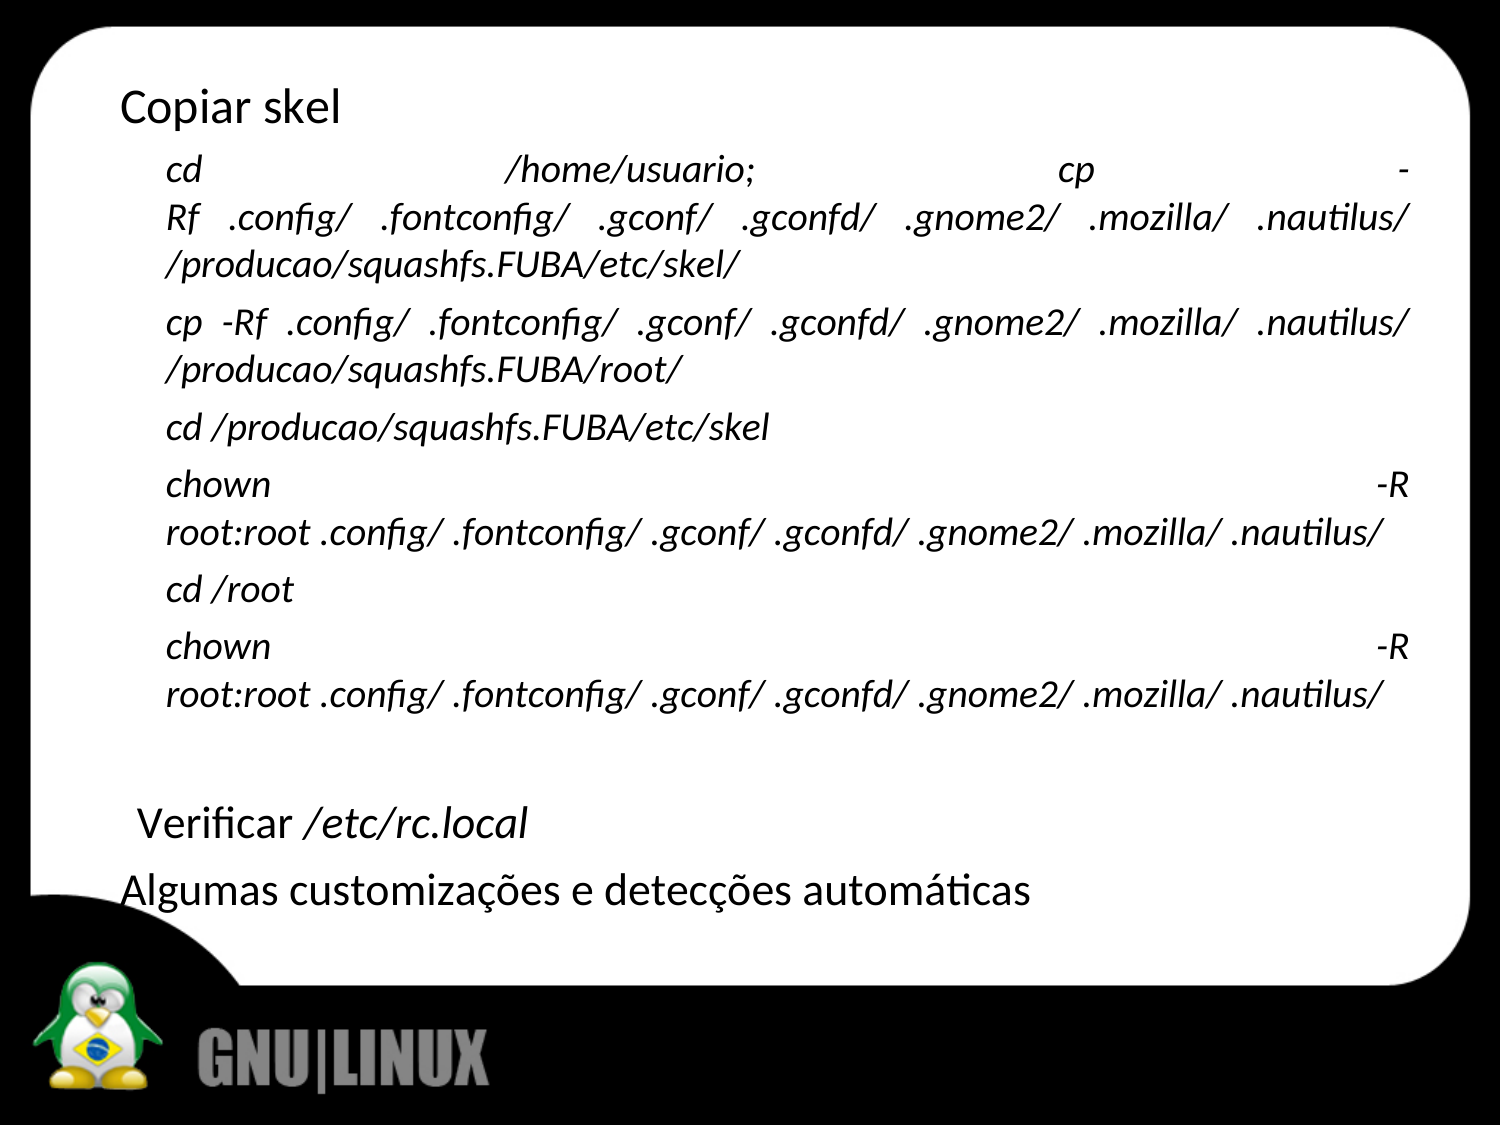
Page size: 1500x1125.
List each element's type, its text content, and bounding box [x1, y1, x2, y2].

text_box Copiar skel cd /home/usuario; cp -Rf .config/ .fontconfig/ .gconf/ .gconfd/ .gnome2/ .mozilla/ .nautilus/ /producao/squashfs.FUBA/etc/skel/ cp -Rf .config/ .fontconfig/ .gconf/ .gconfd/ .gnome2/ .mozilla/ .nautilus/ /producao/squashfs.FUBA/root/ cd /producao/squashfs.FUBA/etc/skel chown -R root:root .config/ .fontconfig/ .gconf/ .gconfd/ .gnome2/ .mozilla/ .nautilus/ cd /root chown -R root:root .config/ .fontconfig/ .gconf/ .gconfd/ .gnome2/ .mozilla/ .nautilus/ Verificar /etc/rc.local Algumas customizações e detecções automáticas [46, 66, 1426, 989]
picture [0, 0, 1500, 1125]
